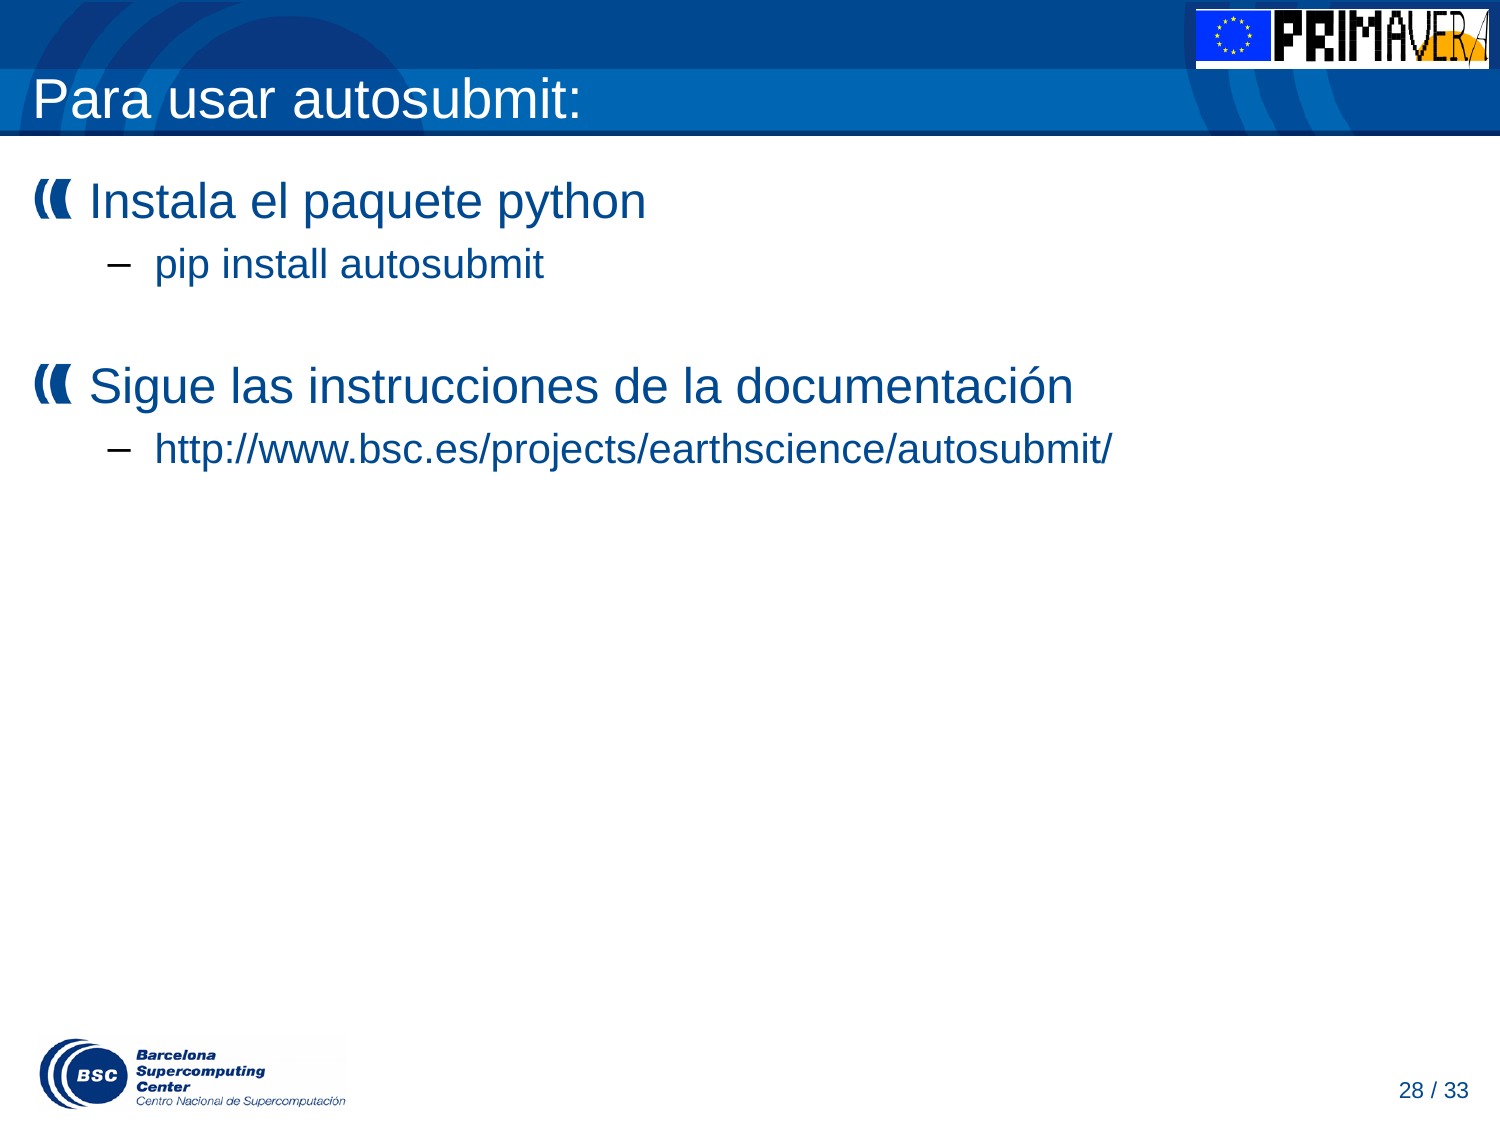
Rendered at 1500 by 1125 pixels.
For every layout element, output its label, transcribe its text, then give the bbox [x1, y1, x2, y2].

title Para usar autosubmit: [17, 7, 1483, 138]
picture [37, 1035, 347, 1111]
text_box <number> / 33 [1364, 1042, 1484, 1111]
picture [0, 0, 1500, 136]
list Instala el paquete python pip install autosubmit Sigue las instrucciones de la documentación http://www.bsc.es/projects/earthscience/autosubmit/ [17, 160, 1483, 1012]
